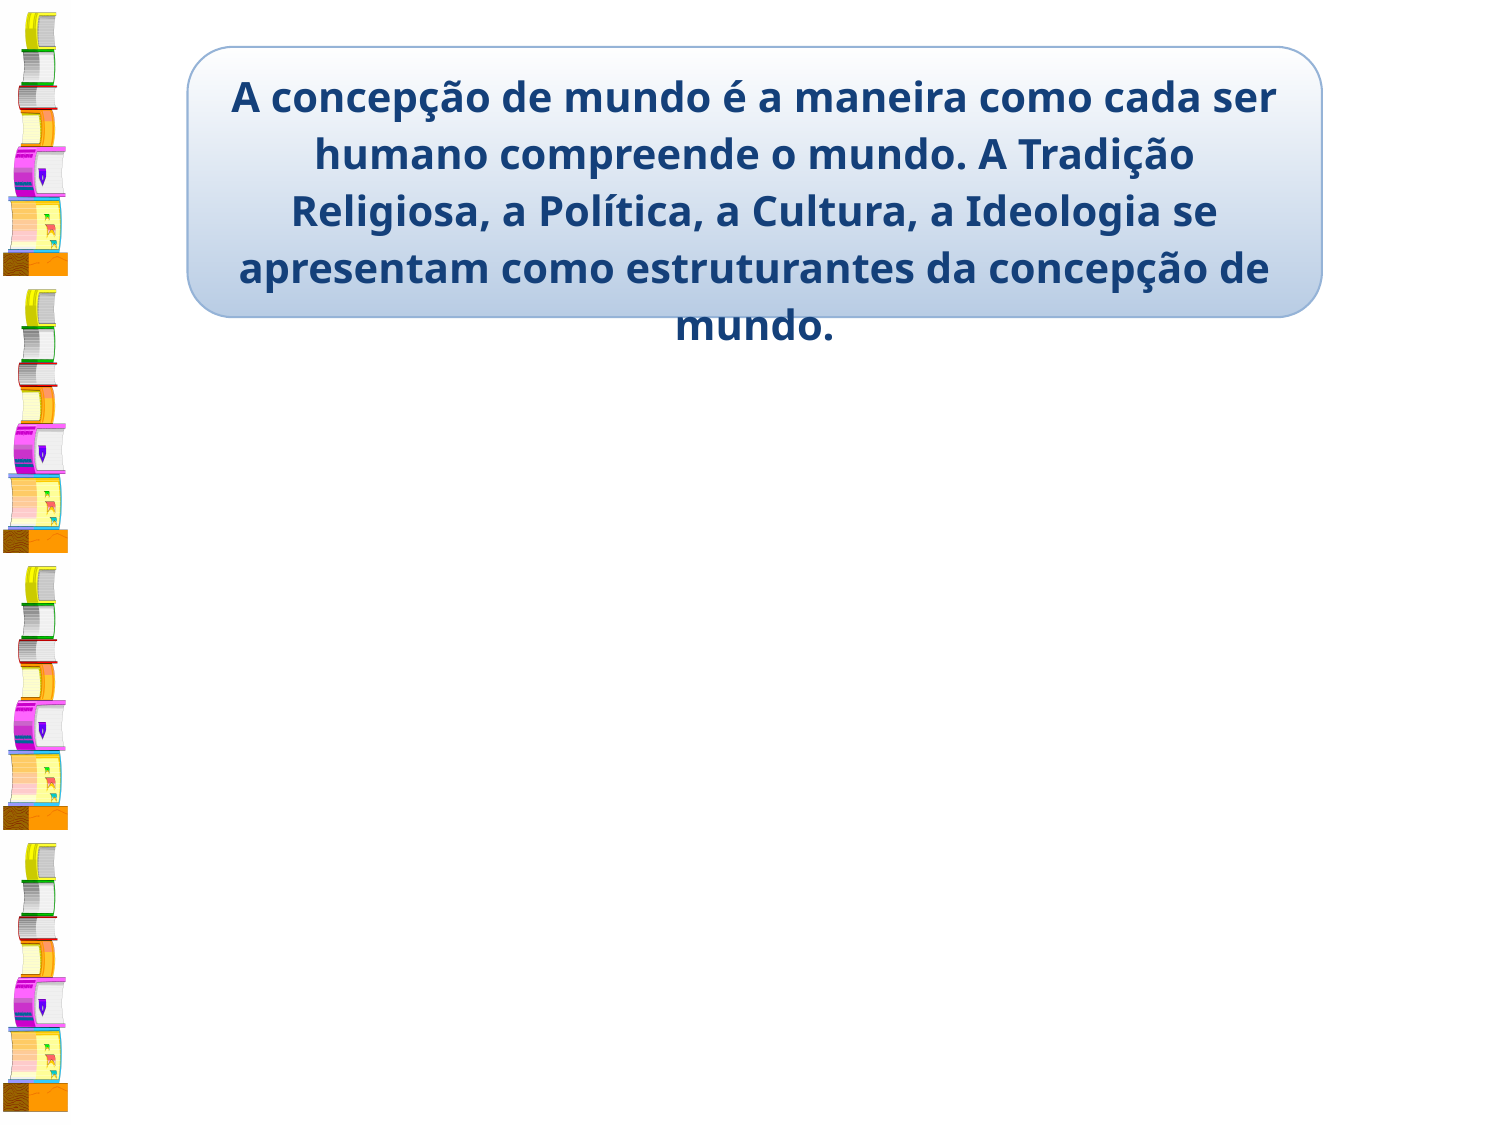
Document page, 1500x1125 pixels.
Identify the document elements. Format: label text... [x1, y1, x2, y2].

text_box A concepção de mundo é a maneira como cada ser humano compreende o mundo. A Tradição Religiosa, a Política, a Cultura, a Ideologia se apresentam como estruturantes da concepção de mundo. [187, 46, 1322, 318]
picture [0, 0, 71, 1125]
